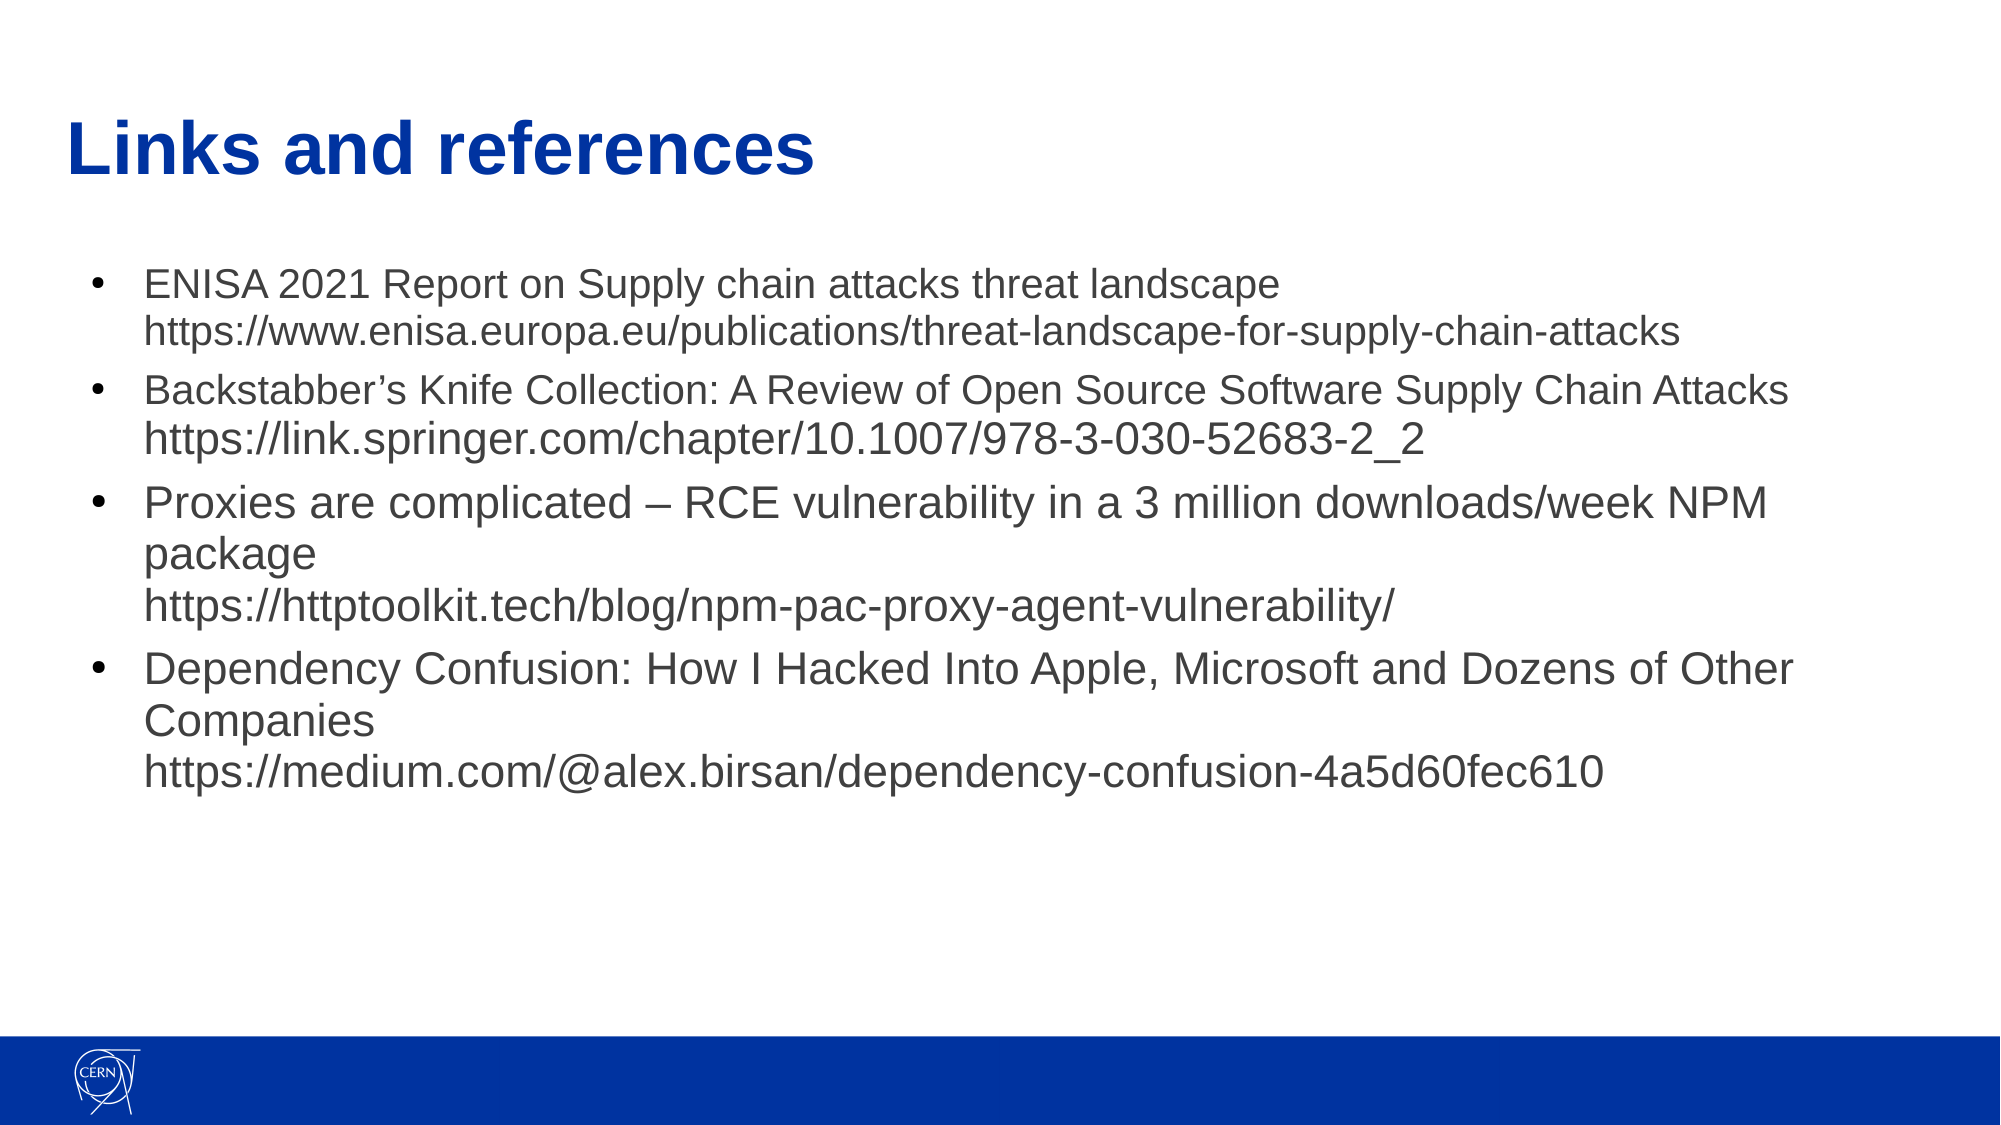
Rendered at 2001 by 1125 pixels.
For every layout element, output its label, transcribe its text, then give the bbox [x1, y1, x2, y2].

picture [0, 1036, 2000, 1125]
title Links and references [66, 61, 1933, 237]
list ENISA 2021 Report on Supply chain attacks threat landscape https://www.enisa.europa.eu/publications/threat-landscape-for-supply-chain-attacks Backstabber’s Knife Collection: A Review of Open Source Software Supply Chain Attacks https://link.springer.com/chapter/10.1007/978-3-030-52683-2_2 Proxies are complicated – RCE vulnerability in a 3 million downloads/week NPM package https://httptoolkit.tech/blog/npm-pac-proxy-agent-vulnerability/ Dependency Confusion: How I Hacked Into Apple, Microsoft and Dozens of Other Companies https://medium.com/@alex.birsan/dependency-confusion-4a5d60fec610 [66, 261, 1933, 1018]
